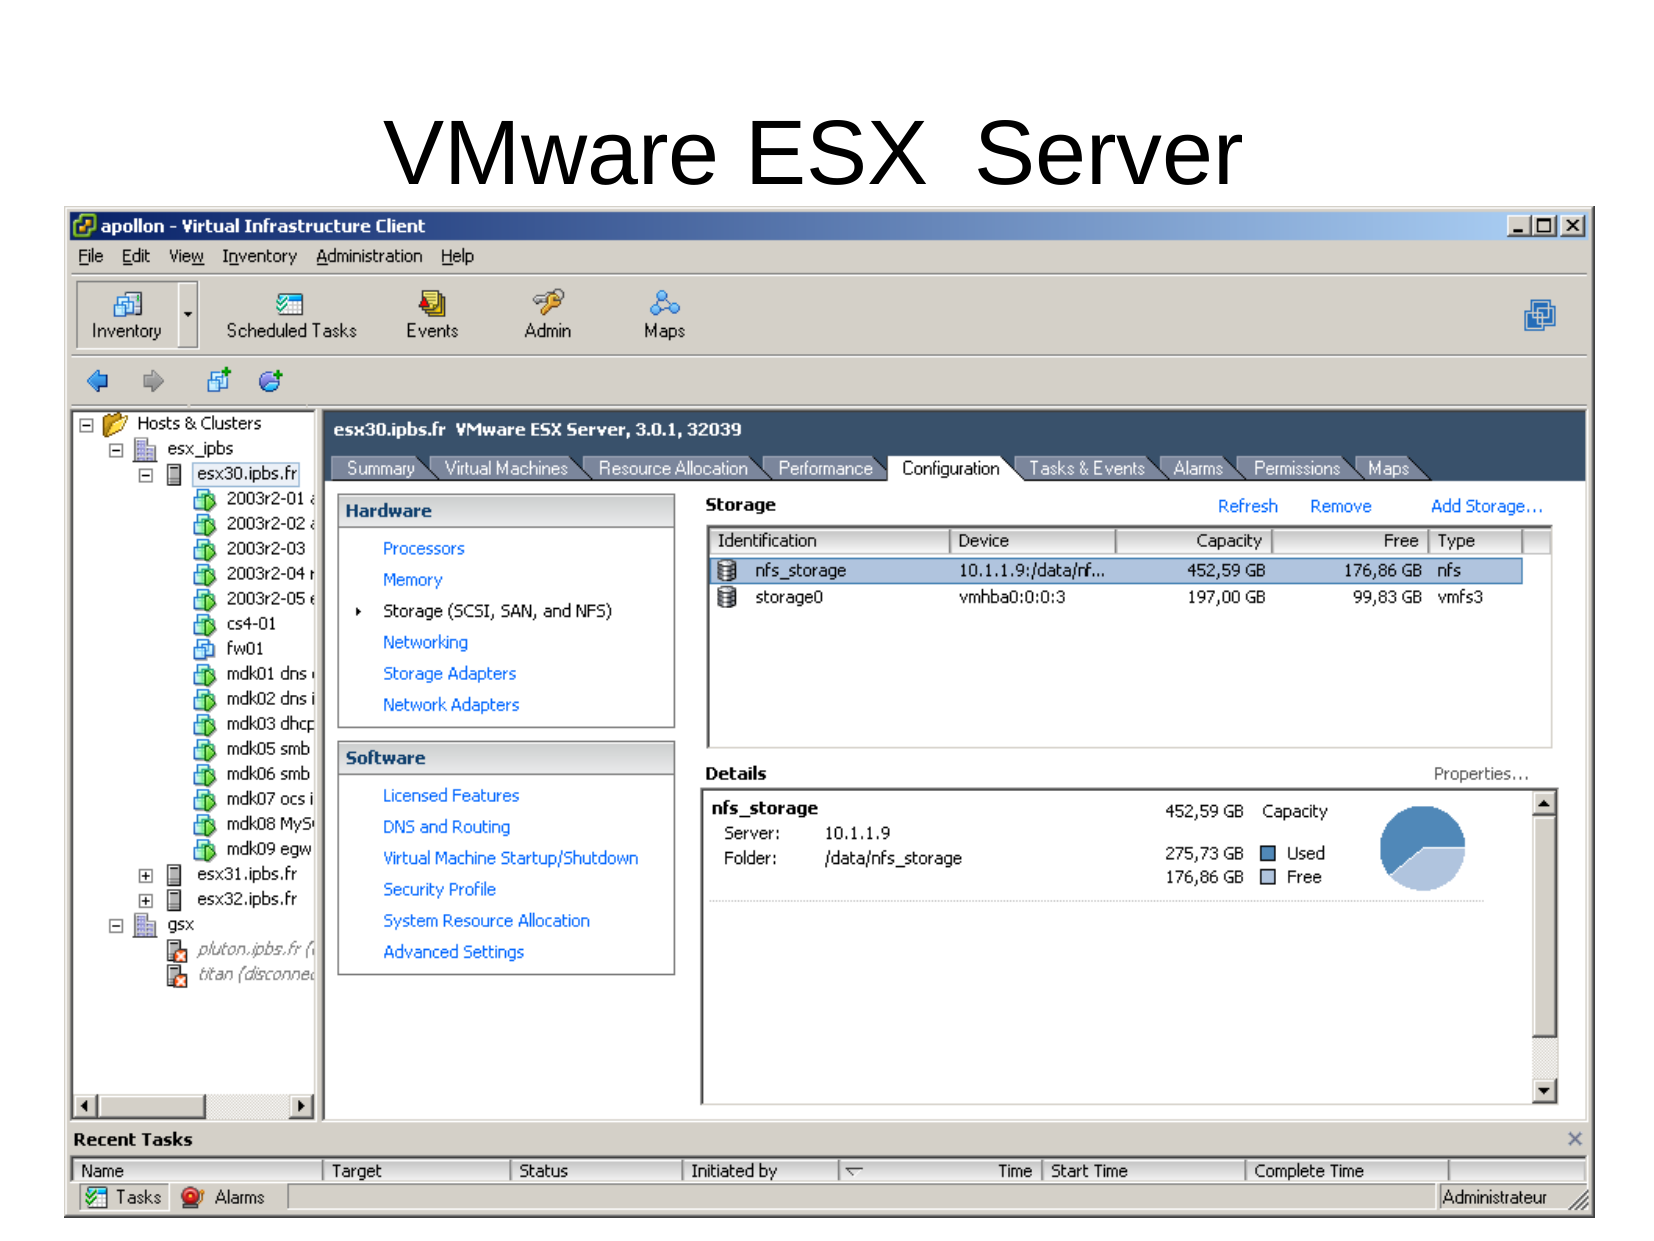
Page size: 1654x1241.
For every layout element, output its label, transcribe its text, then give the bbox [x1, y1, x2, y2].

picture [64, 206, 1595, 1218]
title VMware ESX Server [82, 49, 1571, 206]
